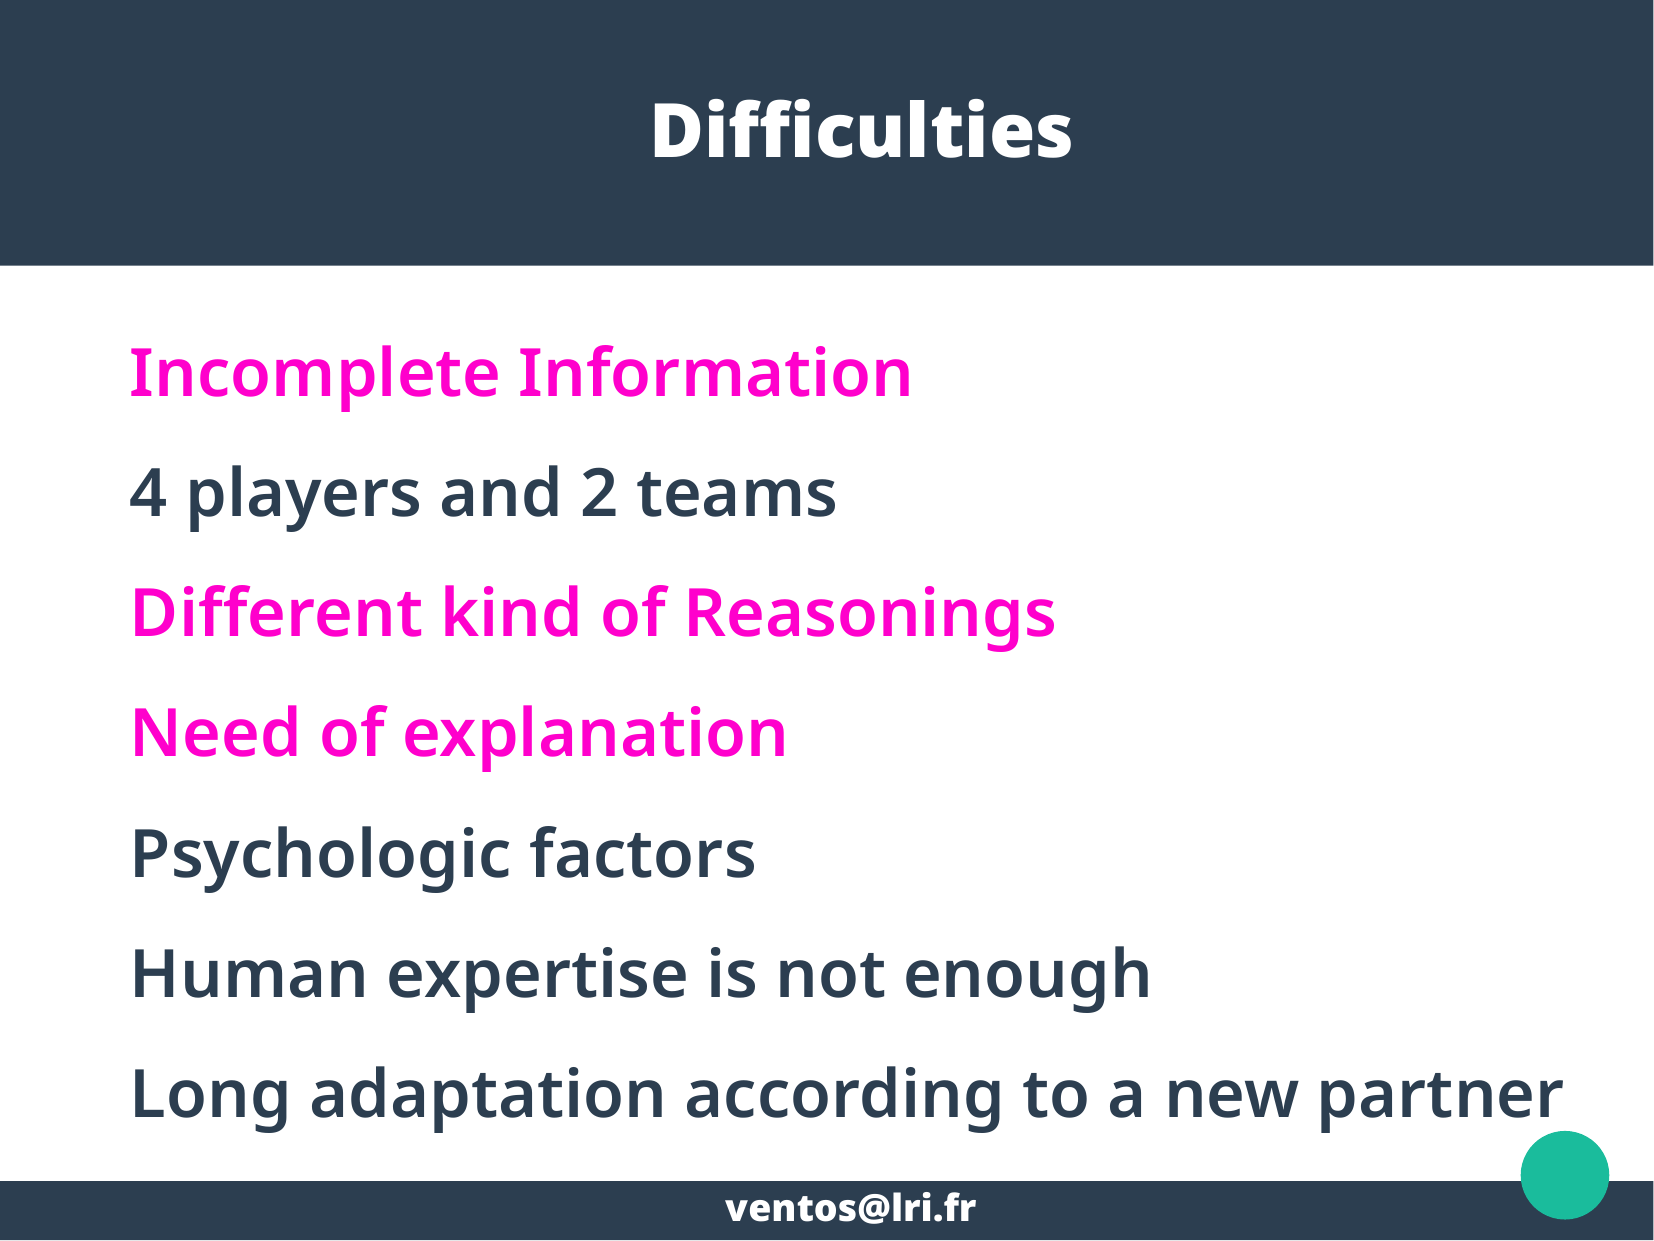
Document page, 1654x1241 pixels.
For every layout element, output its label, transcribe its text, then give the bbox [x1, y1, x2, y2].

list Incomplete Information 4 players and 2 teams Different kind of Reasonings Need of explanation Psychologic factors Human expertise is not enough Long adaptation according to a new partner [59, 324, 1595, 1152]
title Difficulties [59, 49, 1595, 207]
